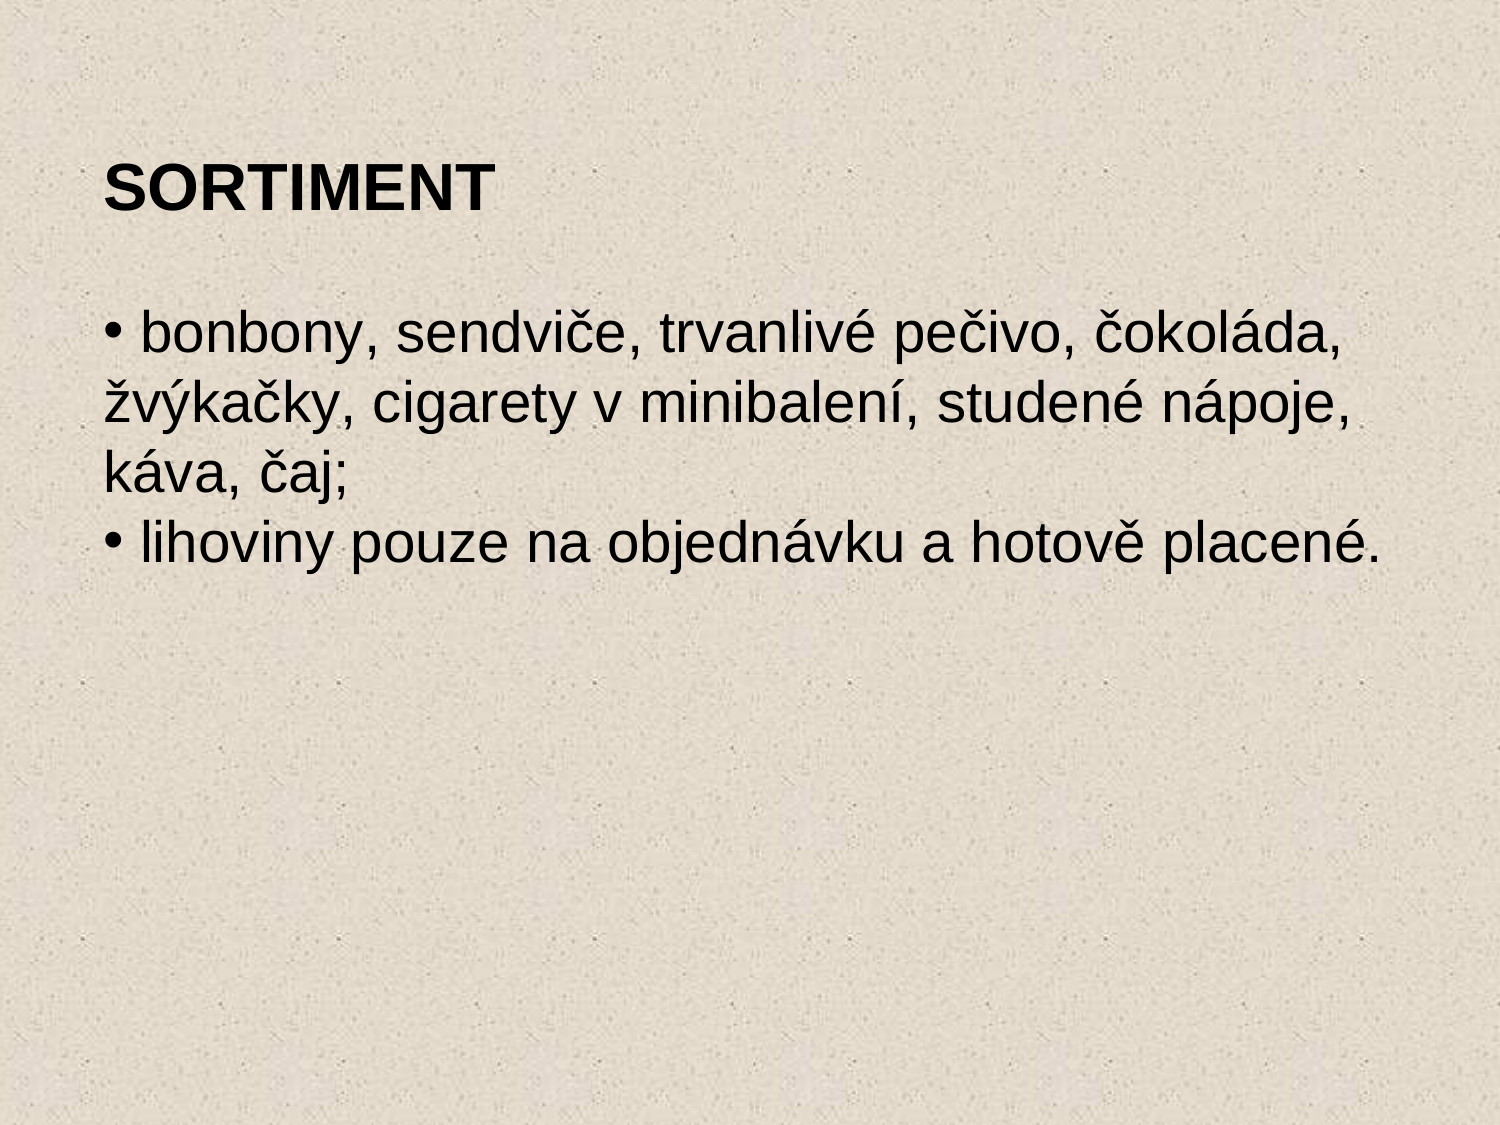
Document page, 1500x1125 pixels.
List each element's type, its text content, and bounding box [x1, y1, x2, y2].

picture [0, 0, 1500, 1125]
text_box SORTIMENT bonbony, sendviče, trvanlivé pečivo, čokoláda, žvýkačky, cigarety v minibalení, studené nápoje, káva, čaj; lihoviny pouze na objednávku a hotově placené. [88, 136, 1459, 582]
